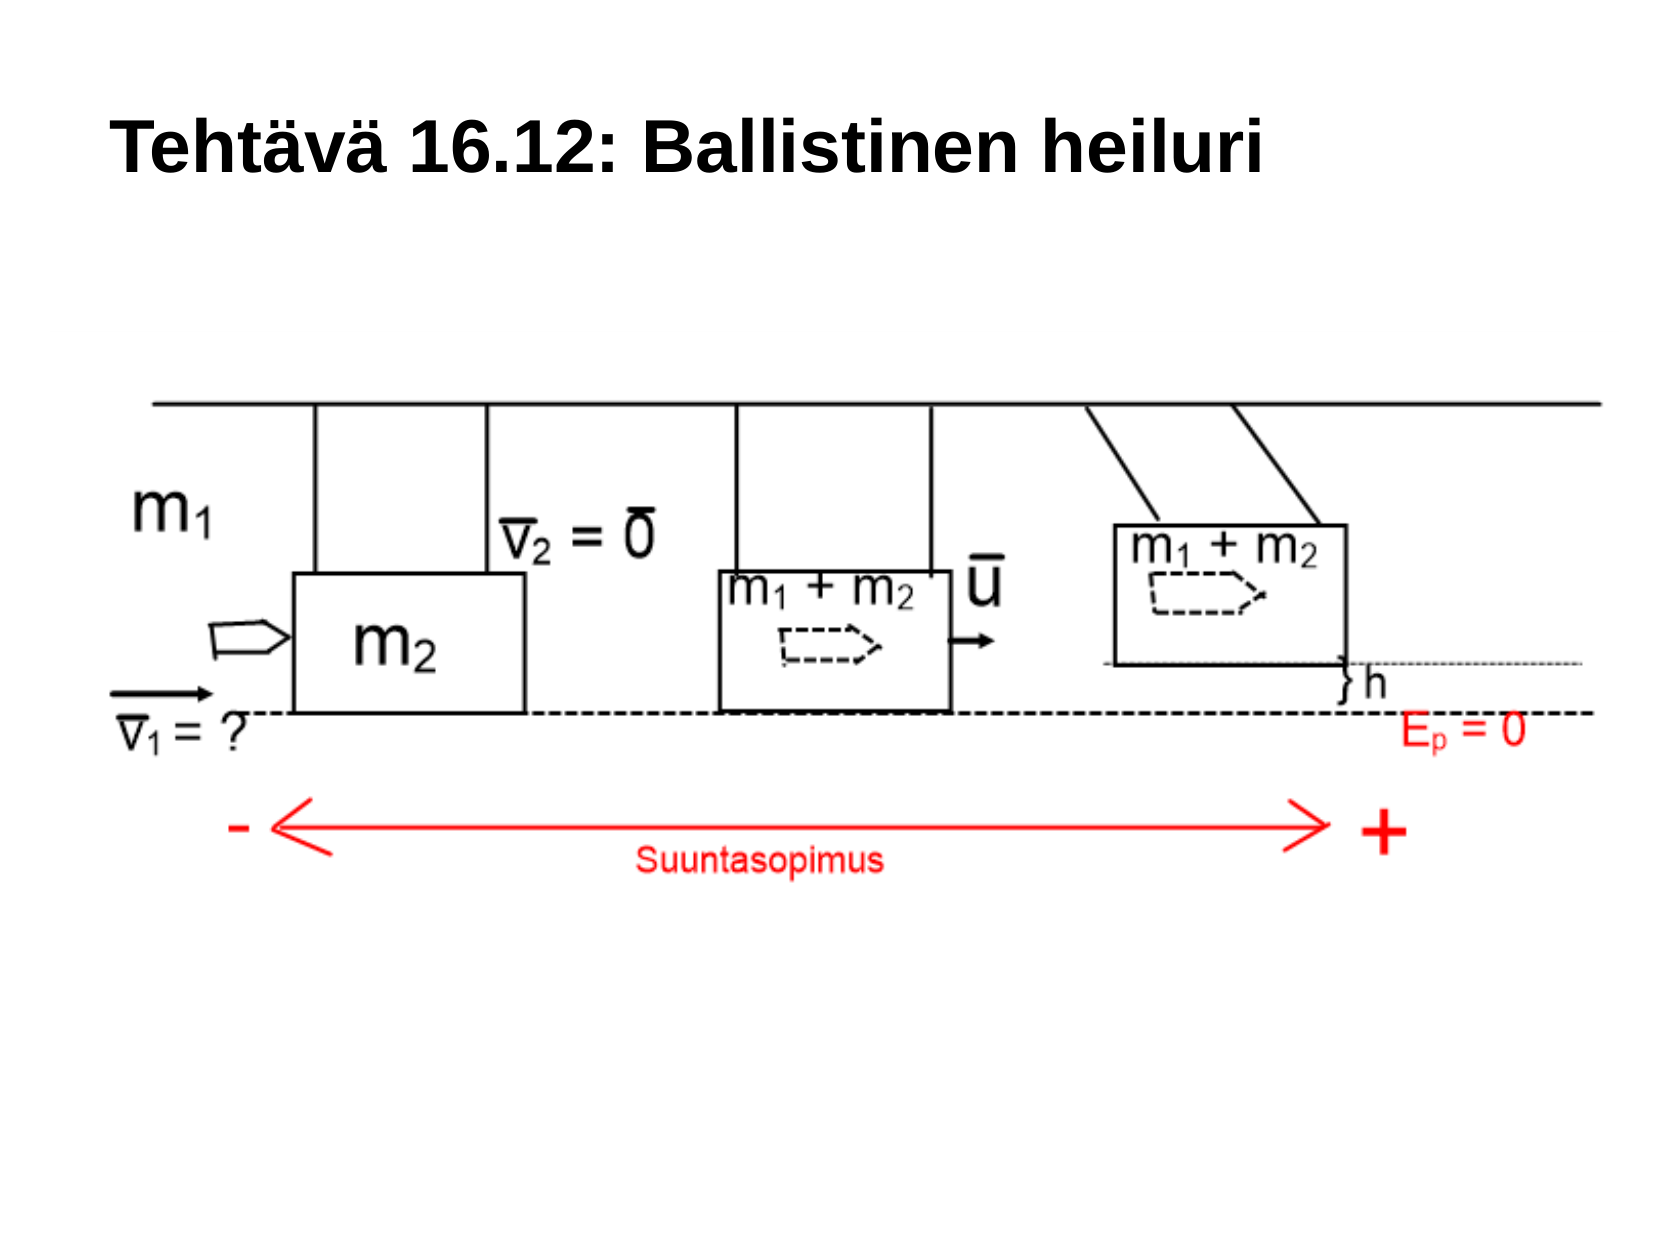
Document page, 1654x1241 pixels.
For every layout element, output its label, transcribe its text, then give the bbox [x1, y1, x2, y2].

text_box Tehtävä 16.12: Ballistinen heiluri [95, 96, 1501, 196]
picture [50, 330, 1619, 1010]
